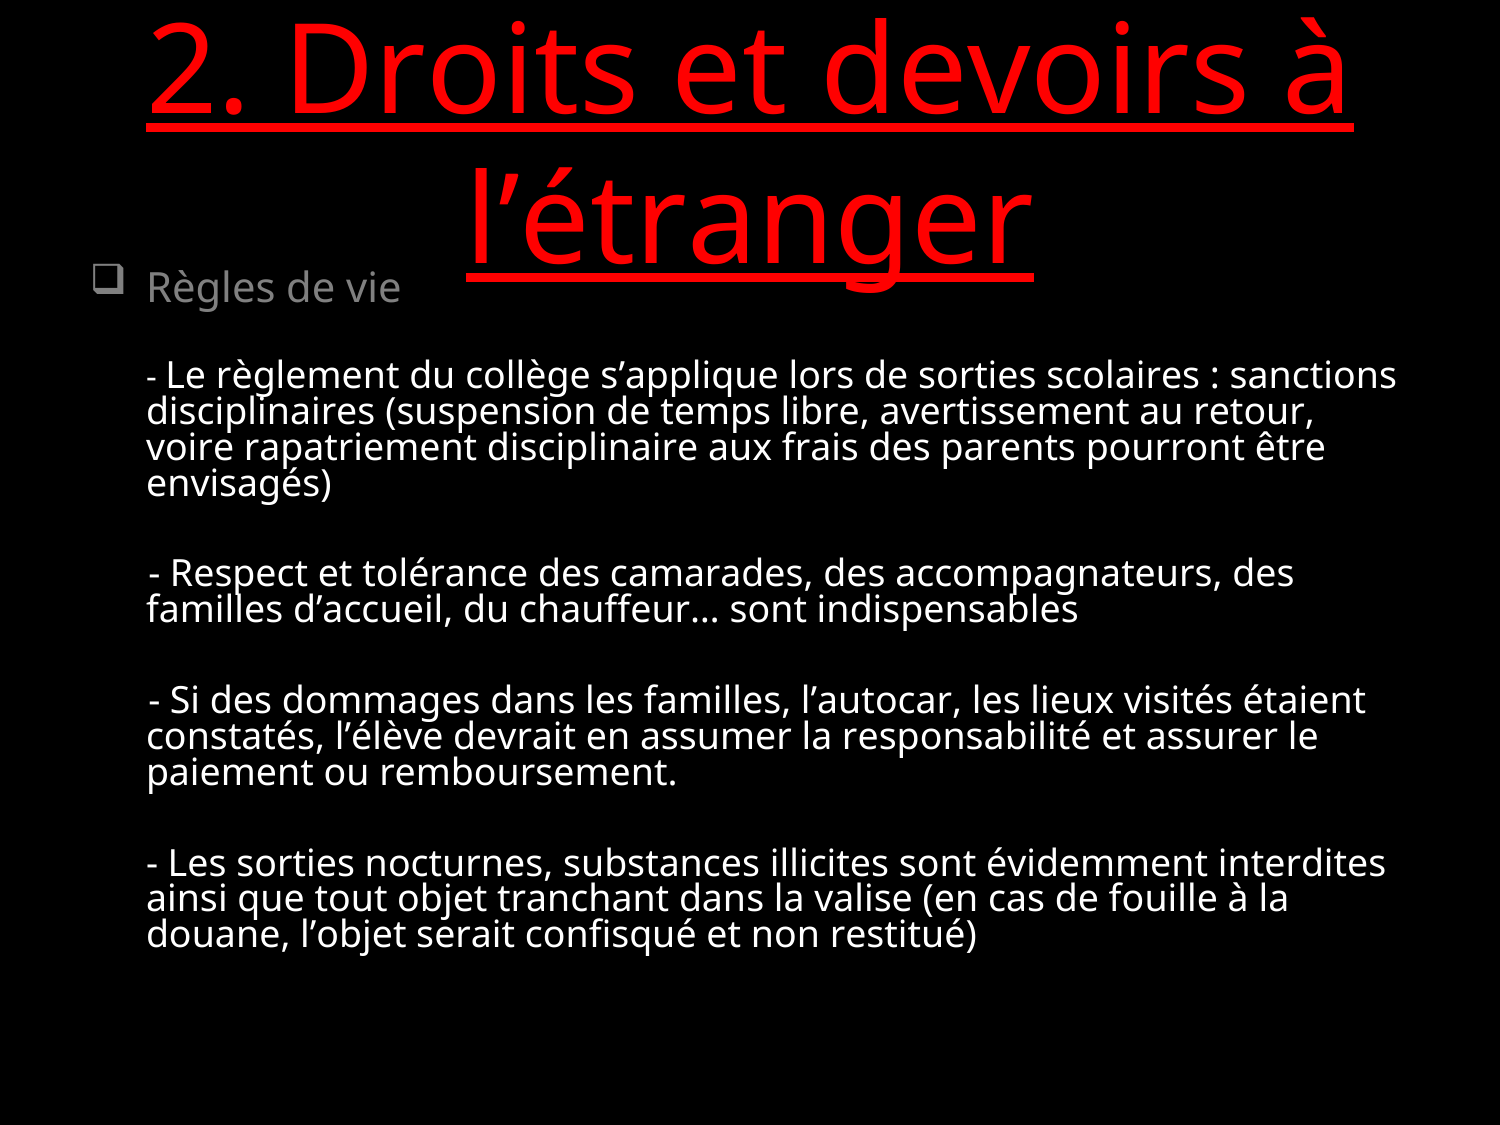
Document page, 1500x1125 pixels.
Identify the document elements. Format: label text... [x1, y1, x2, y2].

title 2. Droits et devoirs à l’étranger [75, 45, 1426, 233]
list Règles de vie - Le règlement du collège s’applique lors de sorties scolaires : sanctions disciplinaires (suspension de temps libre, avertissement au retour, voire rapatriement disciplinaire aux frais des parents pourront être envisagés) - Respect et tolérance des camarades, des accompagnateurs, des familles d’accueil, du chauffeur… sont indispensables - Si des dommages dans les familles, l’autocar, les lieux visités étaient constatés, l’élève devrait en assumer la responsabilité et assurer le paiement ou remboursement. - Les sorties nocturnes, substances illicites sont évidemment interdites ainsi que tout objet tranchant dans la valise (en cas de fouille à la douane, l’objet serait confisqué et non restitué) [75, 262, 1426, 1125]
